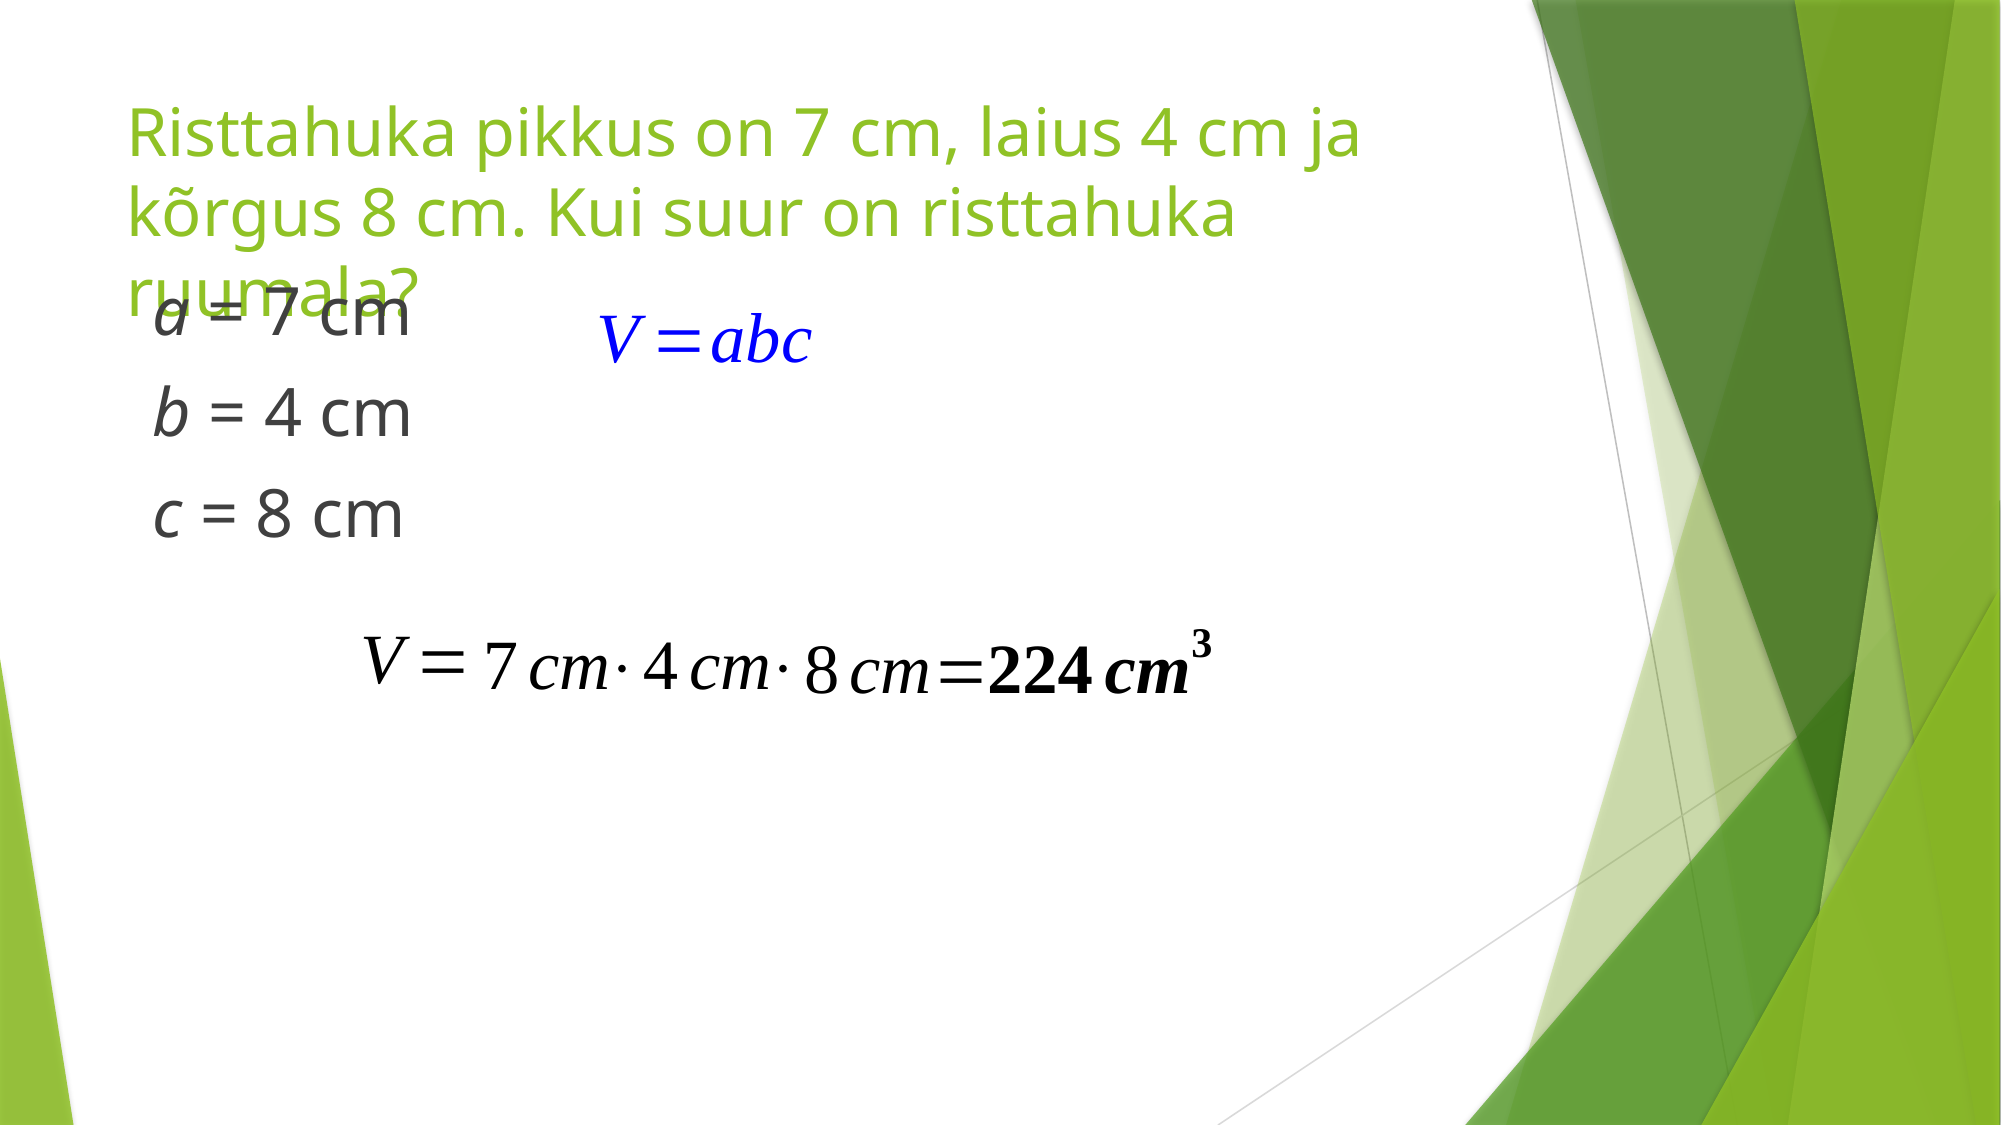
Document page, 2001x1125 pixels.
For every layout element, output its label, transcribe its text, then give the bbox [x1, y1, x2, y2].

chart [354, 620, 1220, 709]
chart [590, 299, 821, 378]
title Risttahuka pikkus on 7 cm, laius 4 cm ja kõrgus 8 cm. Kui suur on risttahuka ruumala? [111, 82, 1522, 219]
list a = 7 cm b = 4 cm c = 8 cm [81, 261, 1595, 898]
